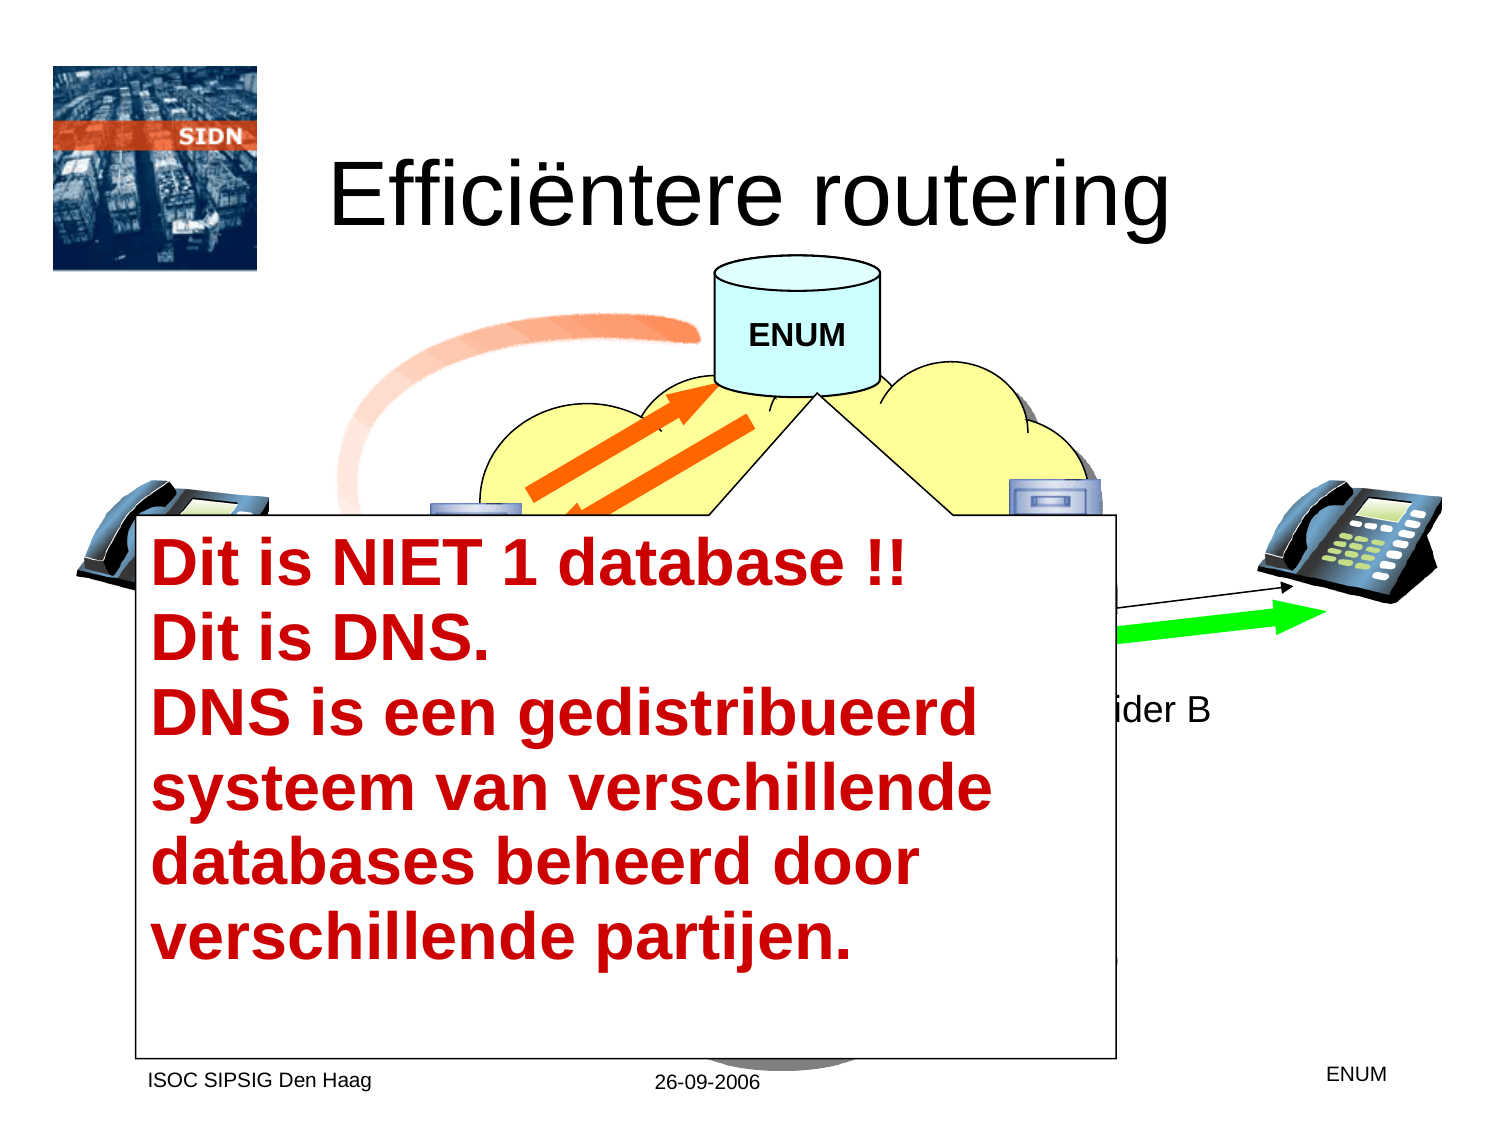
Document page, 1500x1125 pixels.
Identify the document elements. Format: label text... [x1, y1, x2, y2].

text_box Dit is NIET 1 database !! Dit is DNS. DNS is een gedistribueerd systeem van verschillende databases beheerd door verschillende partijen. [135, 393, 1117, 1059]
text_box Provider B [1117, 680, 1227, 738]
text_box IP [479, 375, 812, 515]
picture [53, 0, 1442, 1120]
text_box [565, 413, 756, 515]
title Efficiëntere routering [312, 99, 1382, 288]
text_box [1117, 599, 1328, 645]
text_box [524, 383, 719, 503]
text_box IP [823, 361, 1088, 515]
text_box ENUM [714, 275, 880, 398]
